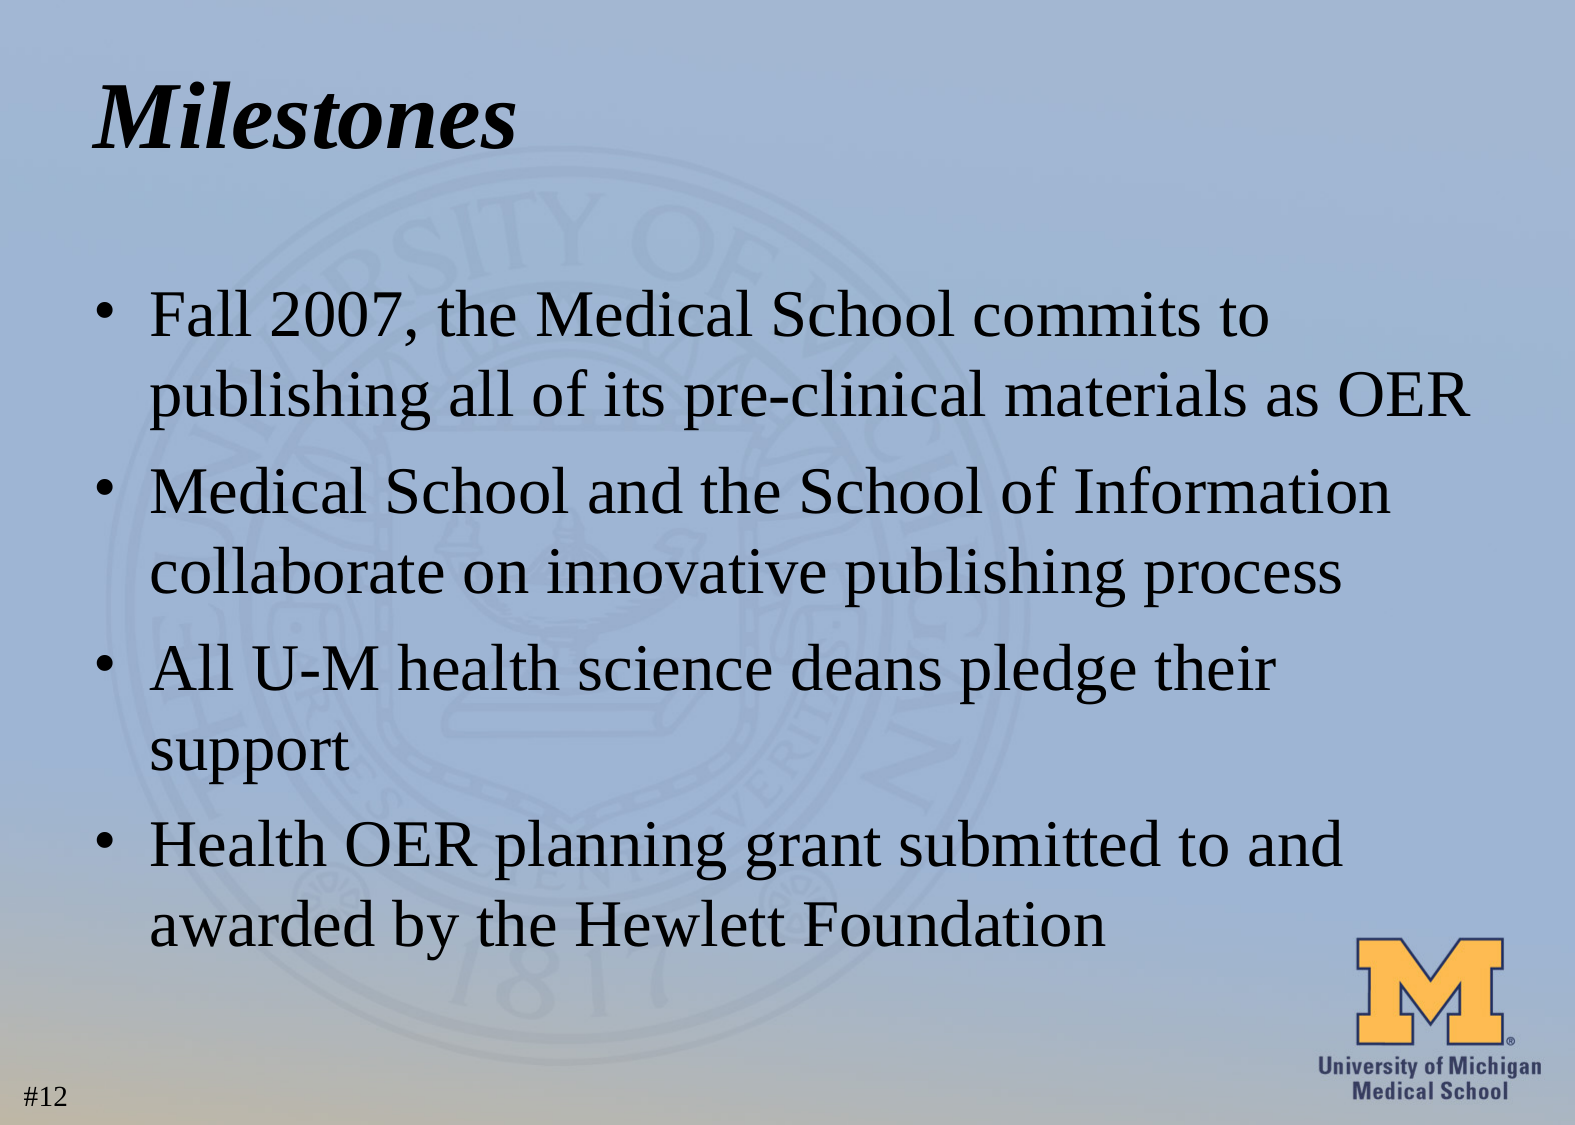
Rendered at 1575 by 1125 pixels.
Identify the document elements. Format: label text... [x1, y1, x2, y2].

title Milestones [78, 45, 1497, 233]
list Fall 2007, the Medical School commits to publishing all of its pre-clinical materials as OER Medical School and the School of Information collaborate on innovative publishing process All U-M health science deans pledge their support Health OER planning grant submitted to and awarded by the Hewlett Foundation [78, 262, 1497, 1006]
picture [0, 0, 1575, 1125]
